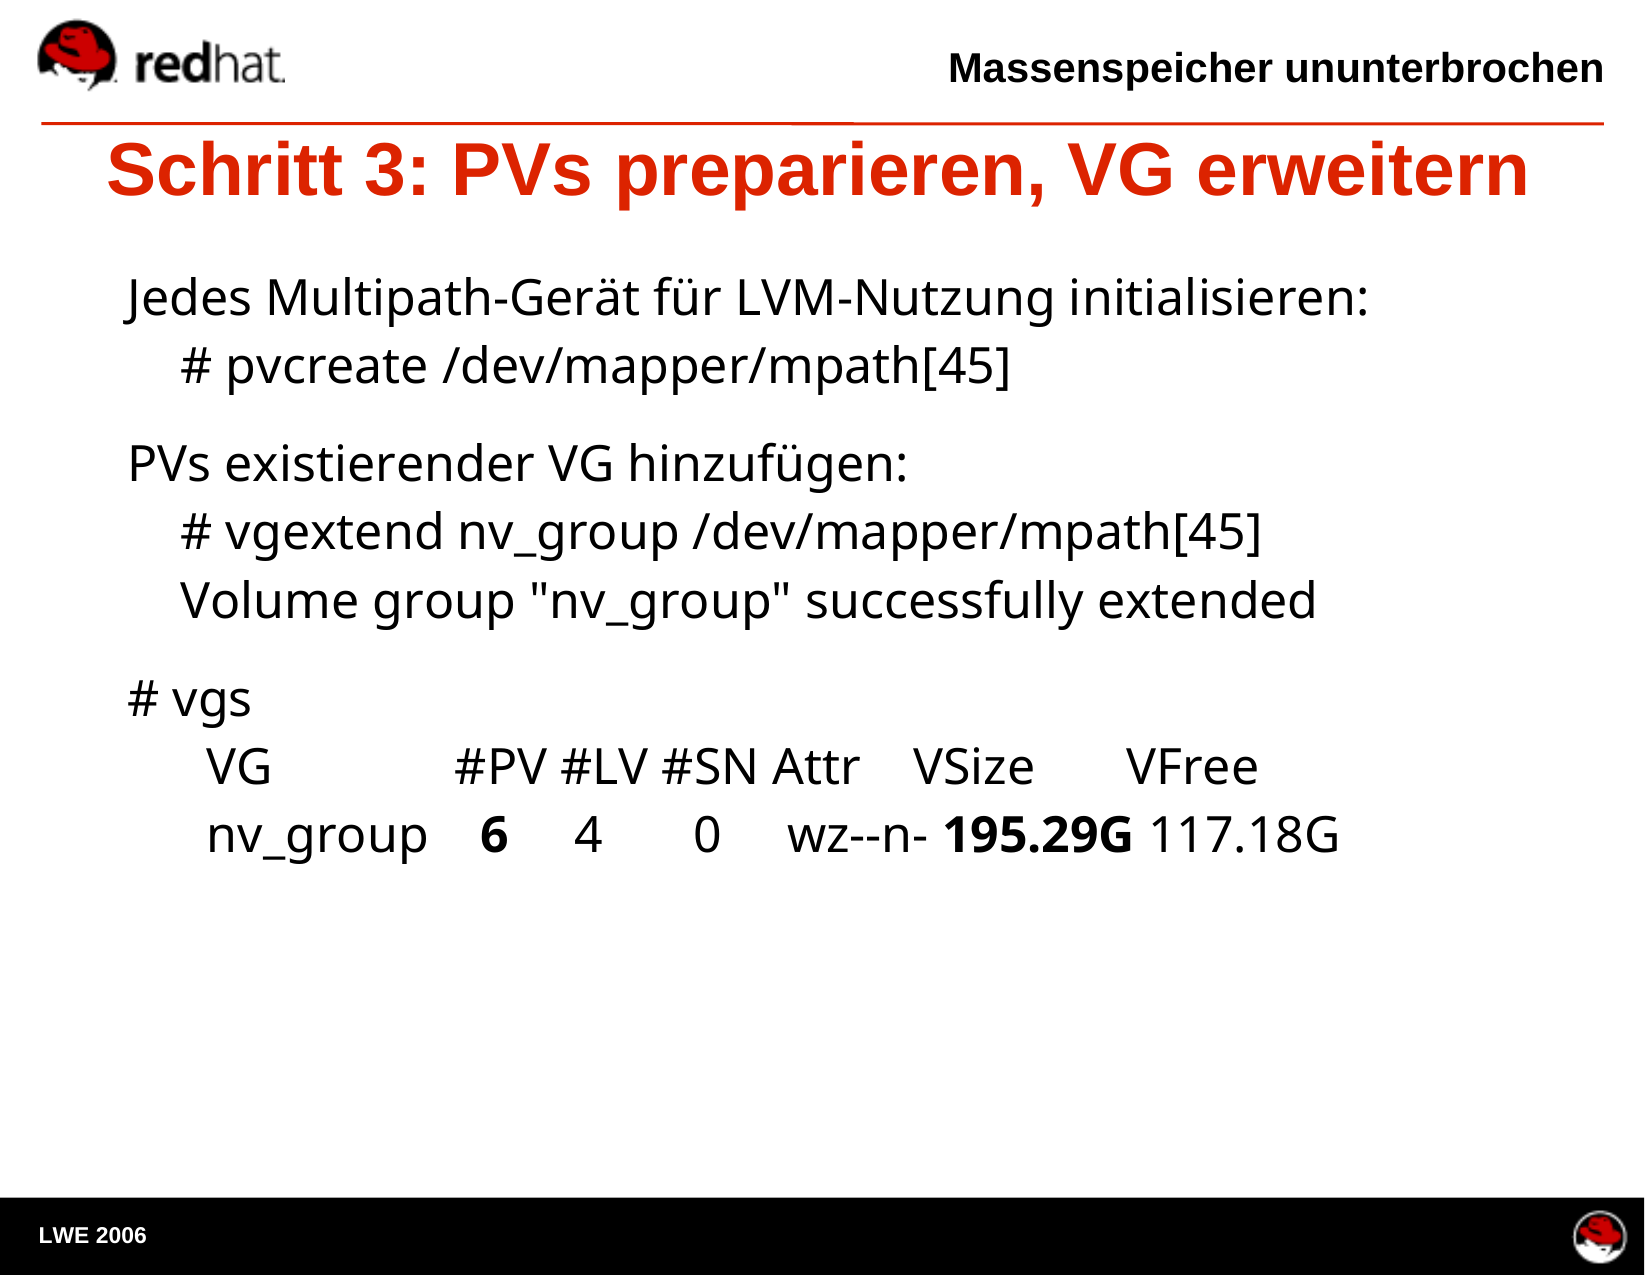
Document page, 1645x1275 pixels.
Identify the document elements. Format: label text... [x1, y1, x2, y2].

text_box Schritt 3: PVs preparieren, VG erweitern [106, 127, 607, 222]
text_box LWE 2006 [38, 1222, 382, 1252]
picture [36, 17, 285, 102]
list Jedes Multipath-Gerät für LVM-Nutzung initialisieren: # pvcreate /dev/mapper/mpath[45] PVs existierender VG hinzufügen: # vgextend nv_group /dev/mapper/mpath[45] Volume group "nv_group" successfully extended # vgs VG #PV #LV #SN Attr VSize VFree nv_group 6 4 0 wz--n- 195.29G 117.18G [109, 262, 1586, 1110]
picture [1568, 1207, 1632, 1270]
text_box [0, 1197, 1645, 1275]
text_box Massenspeicher ununterbrochen [959, 44, 1605, 98]
